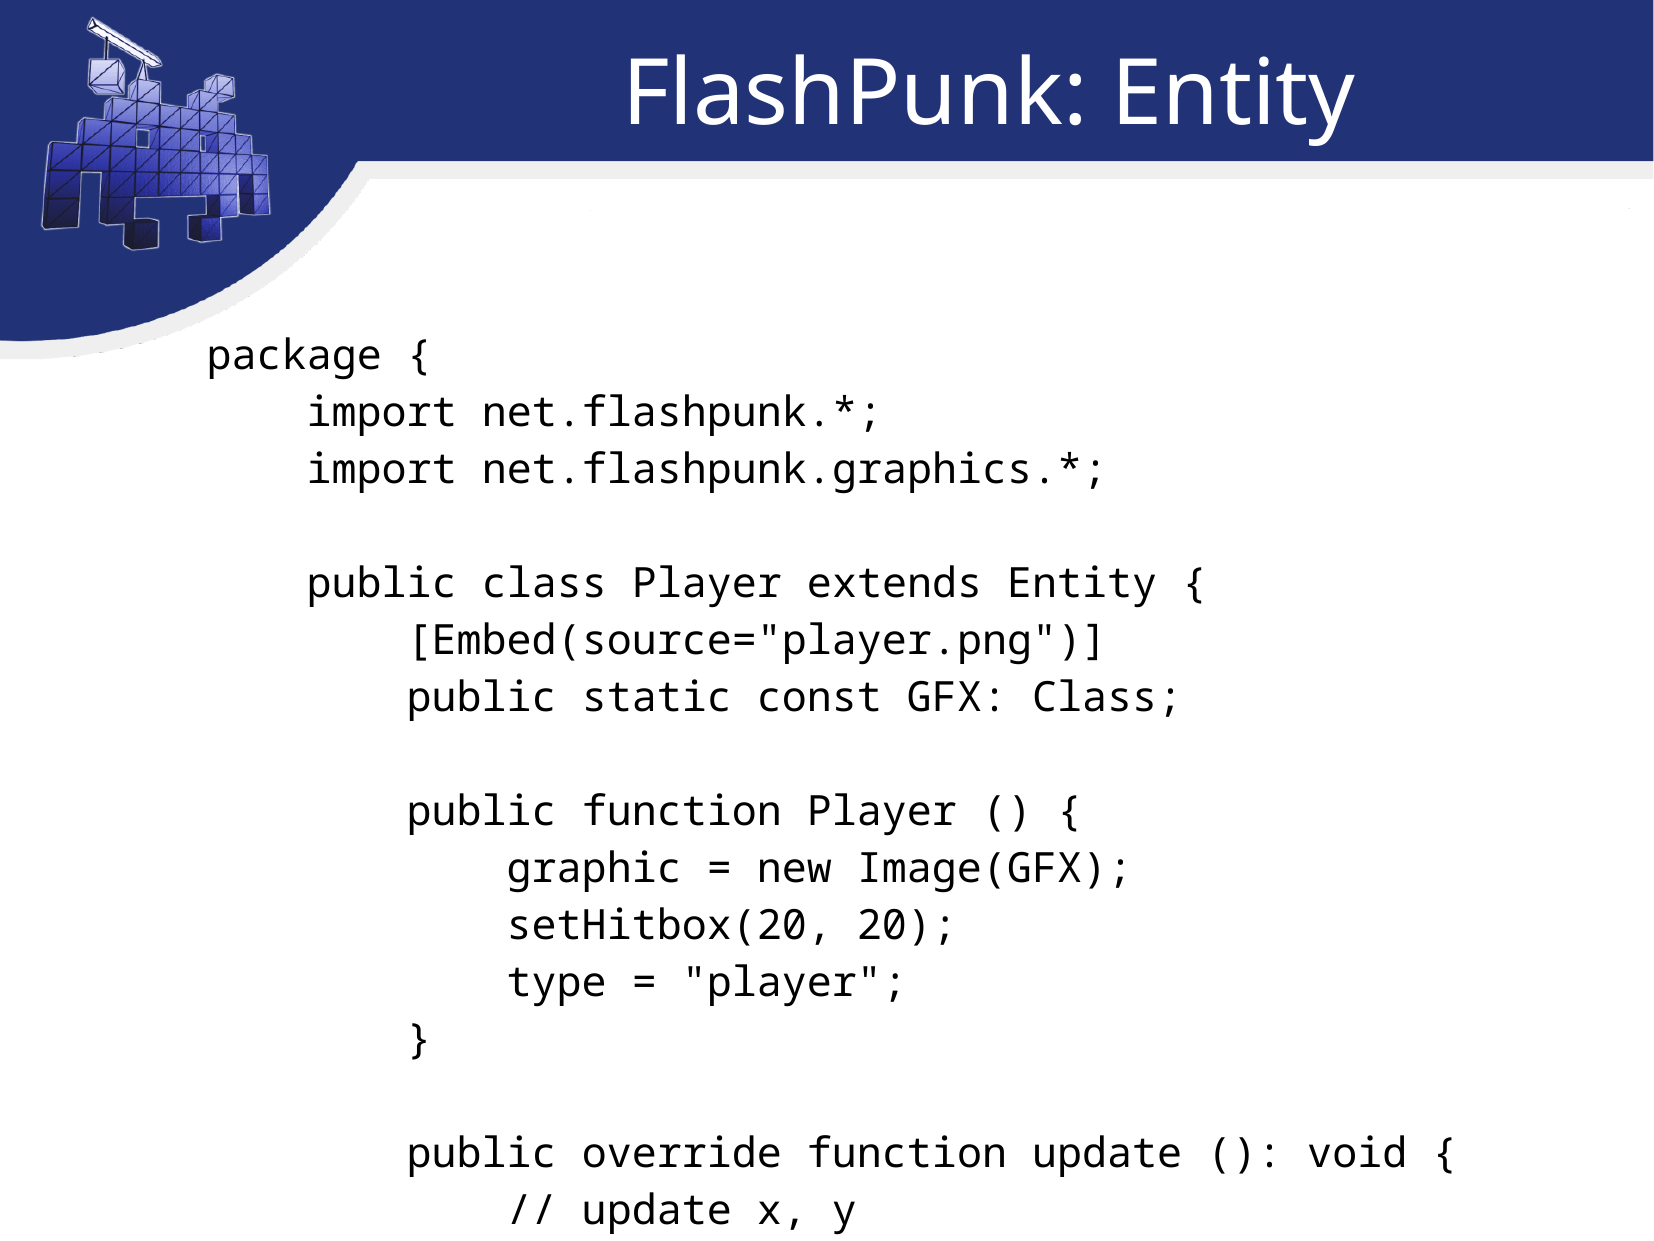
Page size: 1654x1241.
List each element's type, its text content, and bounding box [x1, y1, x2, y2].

title FlashPunk: Entity [354, 35, 1625, 142]
picture [0, 0, 1654, 443]
list package { import net.flashpunk.*; import net.flashpunk.graphics.*; public class Player extends Entity { [Embed(source="player.png")] public static const GFX: Class; public function Player () { graphic = new Image(GFX); setHitbox(20, 20); type = "player"; } public override function update (): void { // update x, y } } } [206, 324, 1595, 1241]
